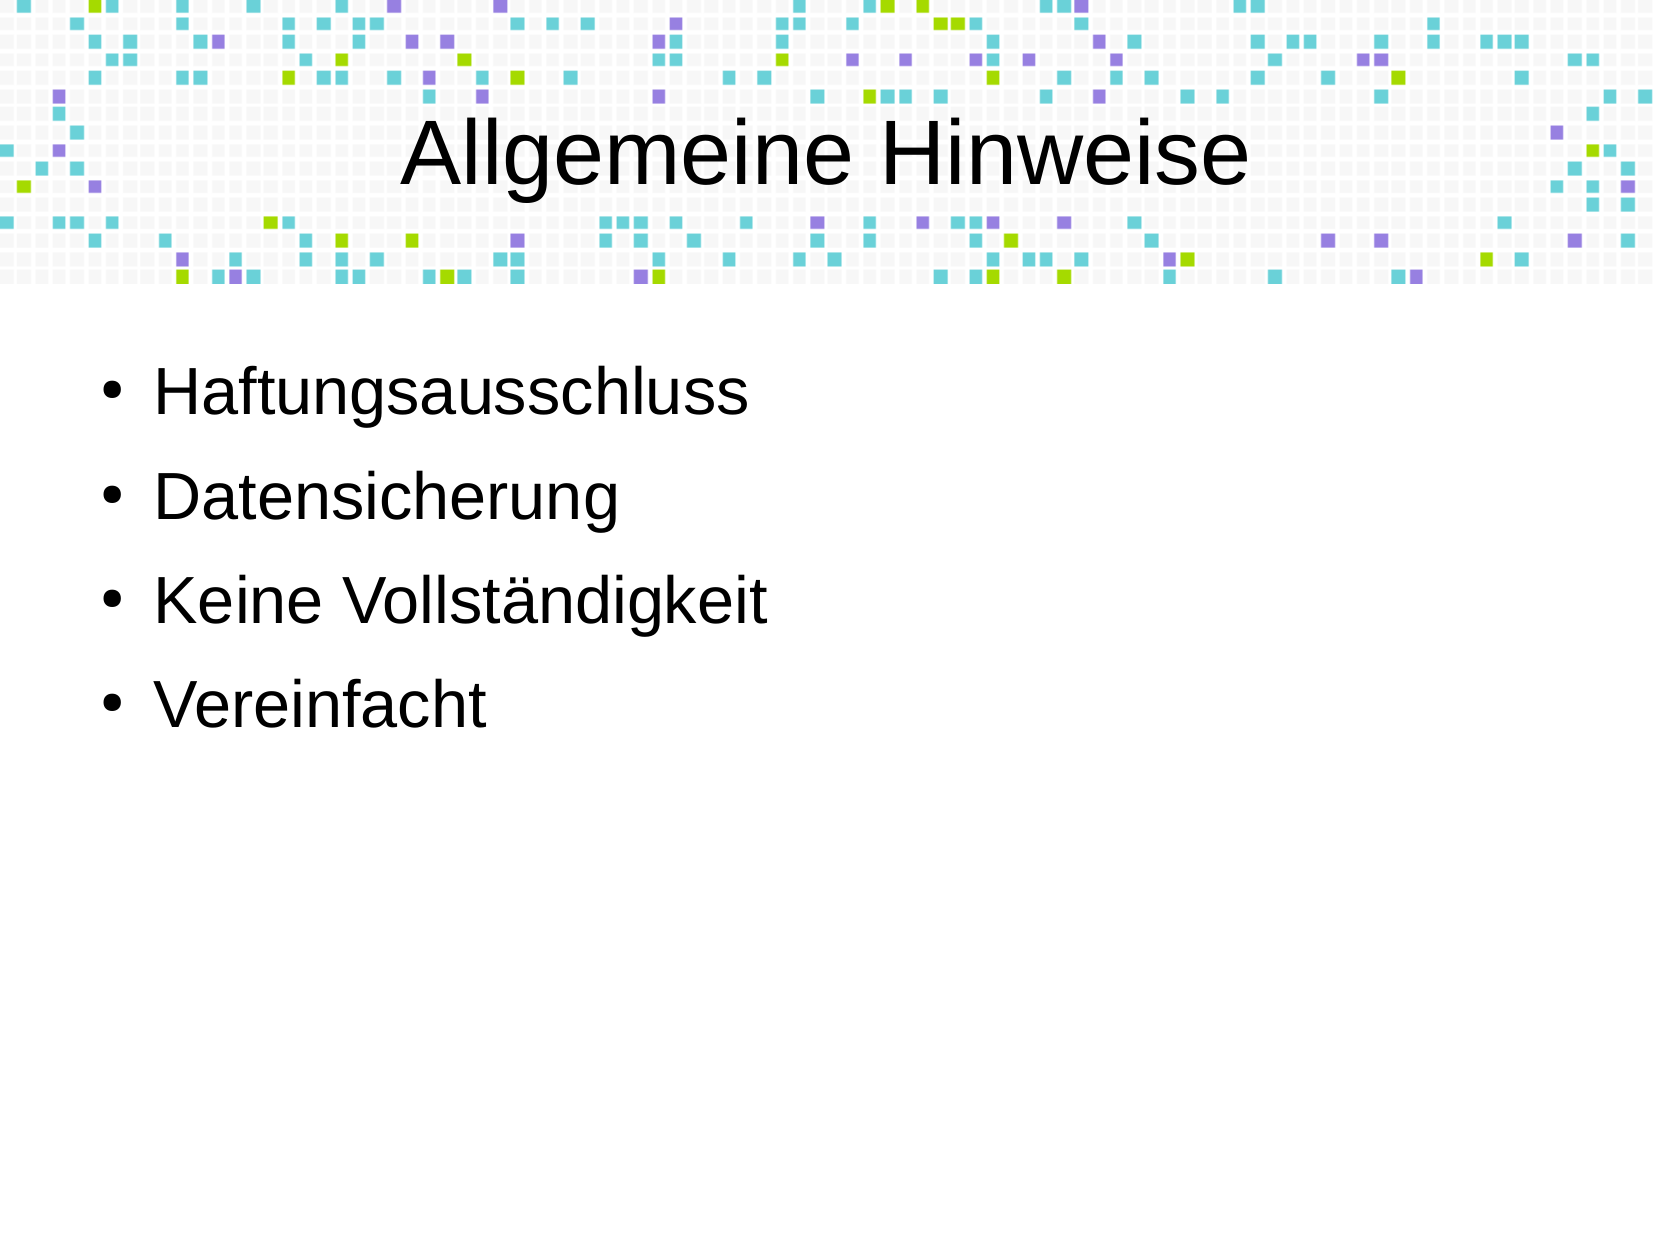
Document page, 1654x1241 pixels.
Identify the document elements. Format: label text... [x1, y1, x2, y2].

picture [0, 0, 1654, 284]
list Haftungsausschluss Datensicherung Keine Vollständigkeit Vereinfacht [82, 354, 1571, 1010]
title Allgemeine Hinweise [82, 49, 1571, 257]
